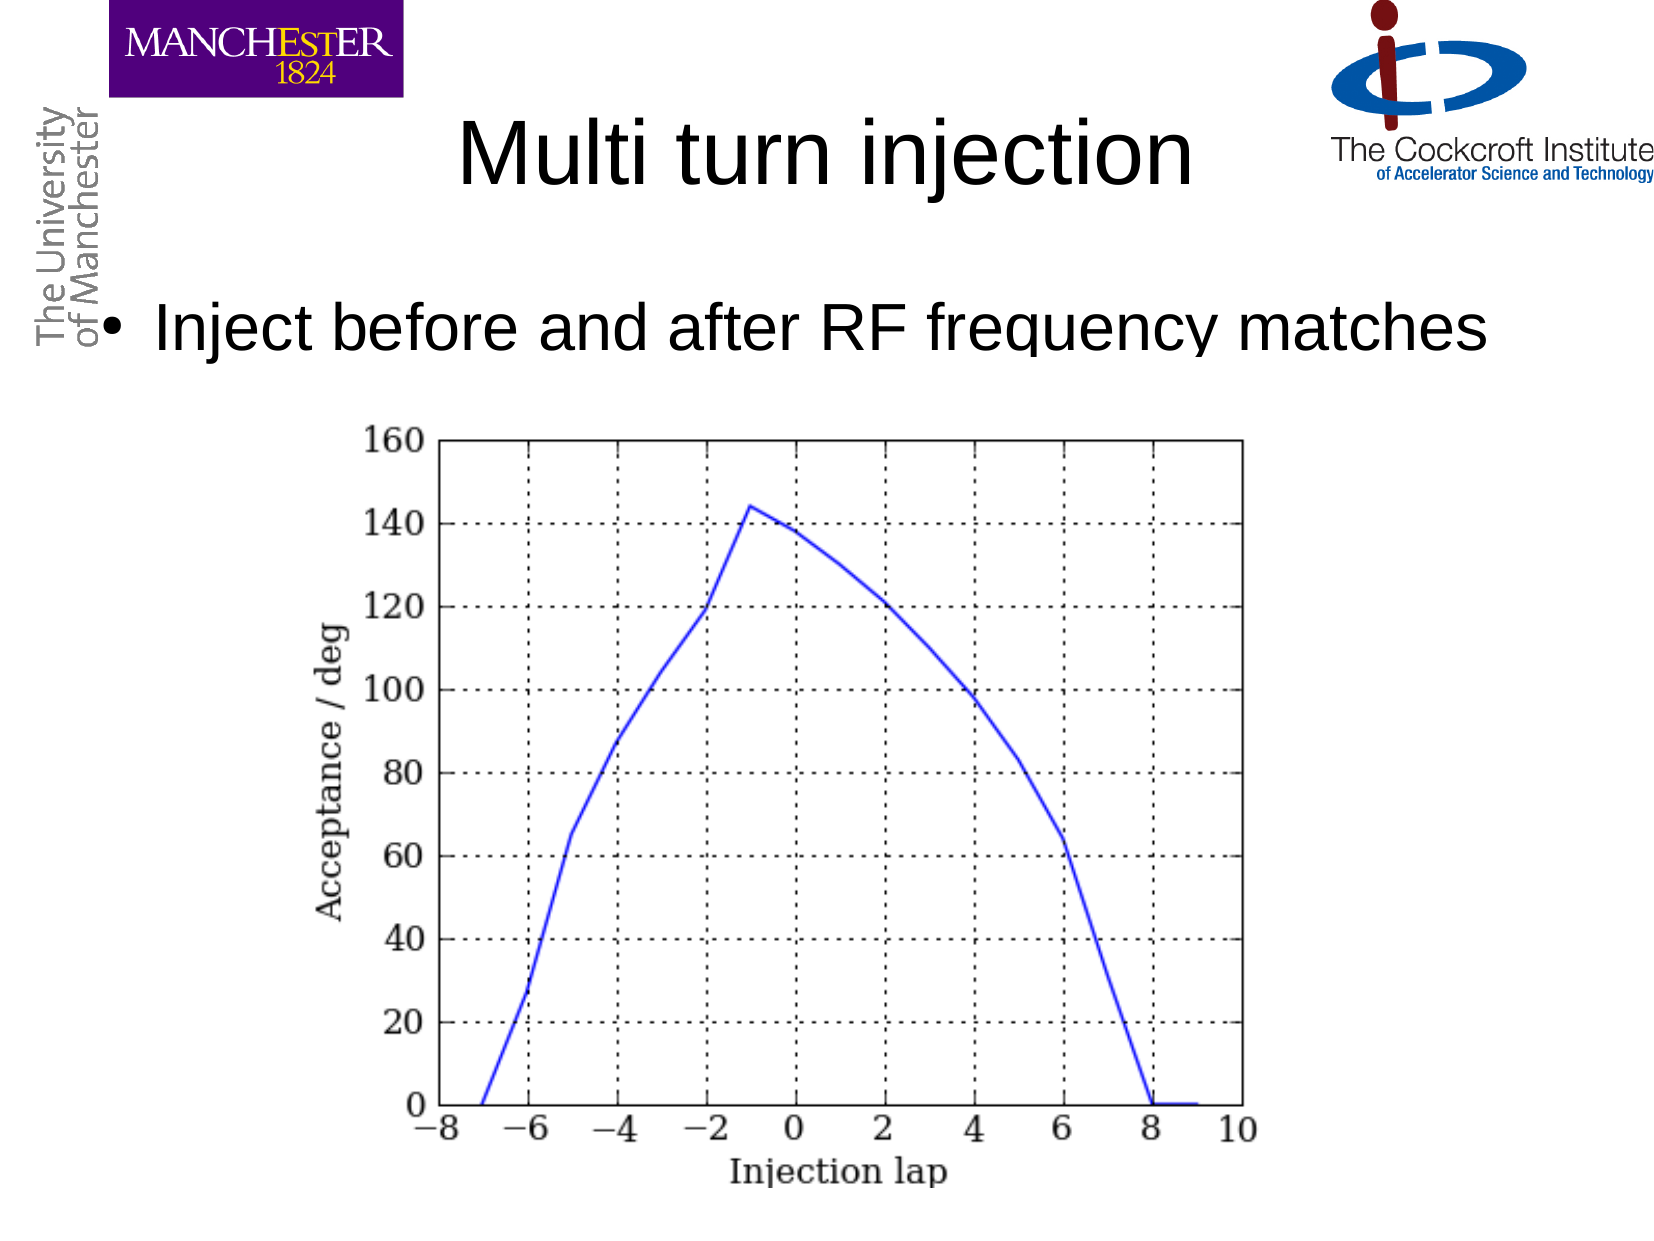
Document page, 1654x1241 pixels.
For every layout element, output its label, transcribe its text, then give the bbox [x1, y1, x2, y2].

picture [0, 0, 404, 347]
picture [308, 357, 1346, 1188]
title Multi turn injection [82, 49, 1571, 257]
list Inject before and after RF frequency matches [82, 290, 1571, 1109]
picture [1331, 0, 1654, 183]
